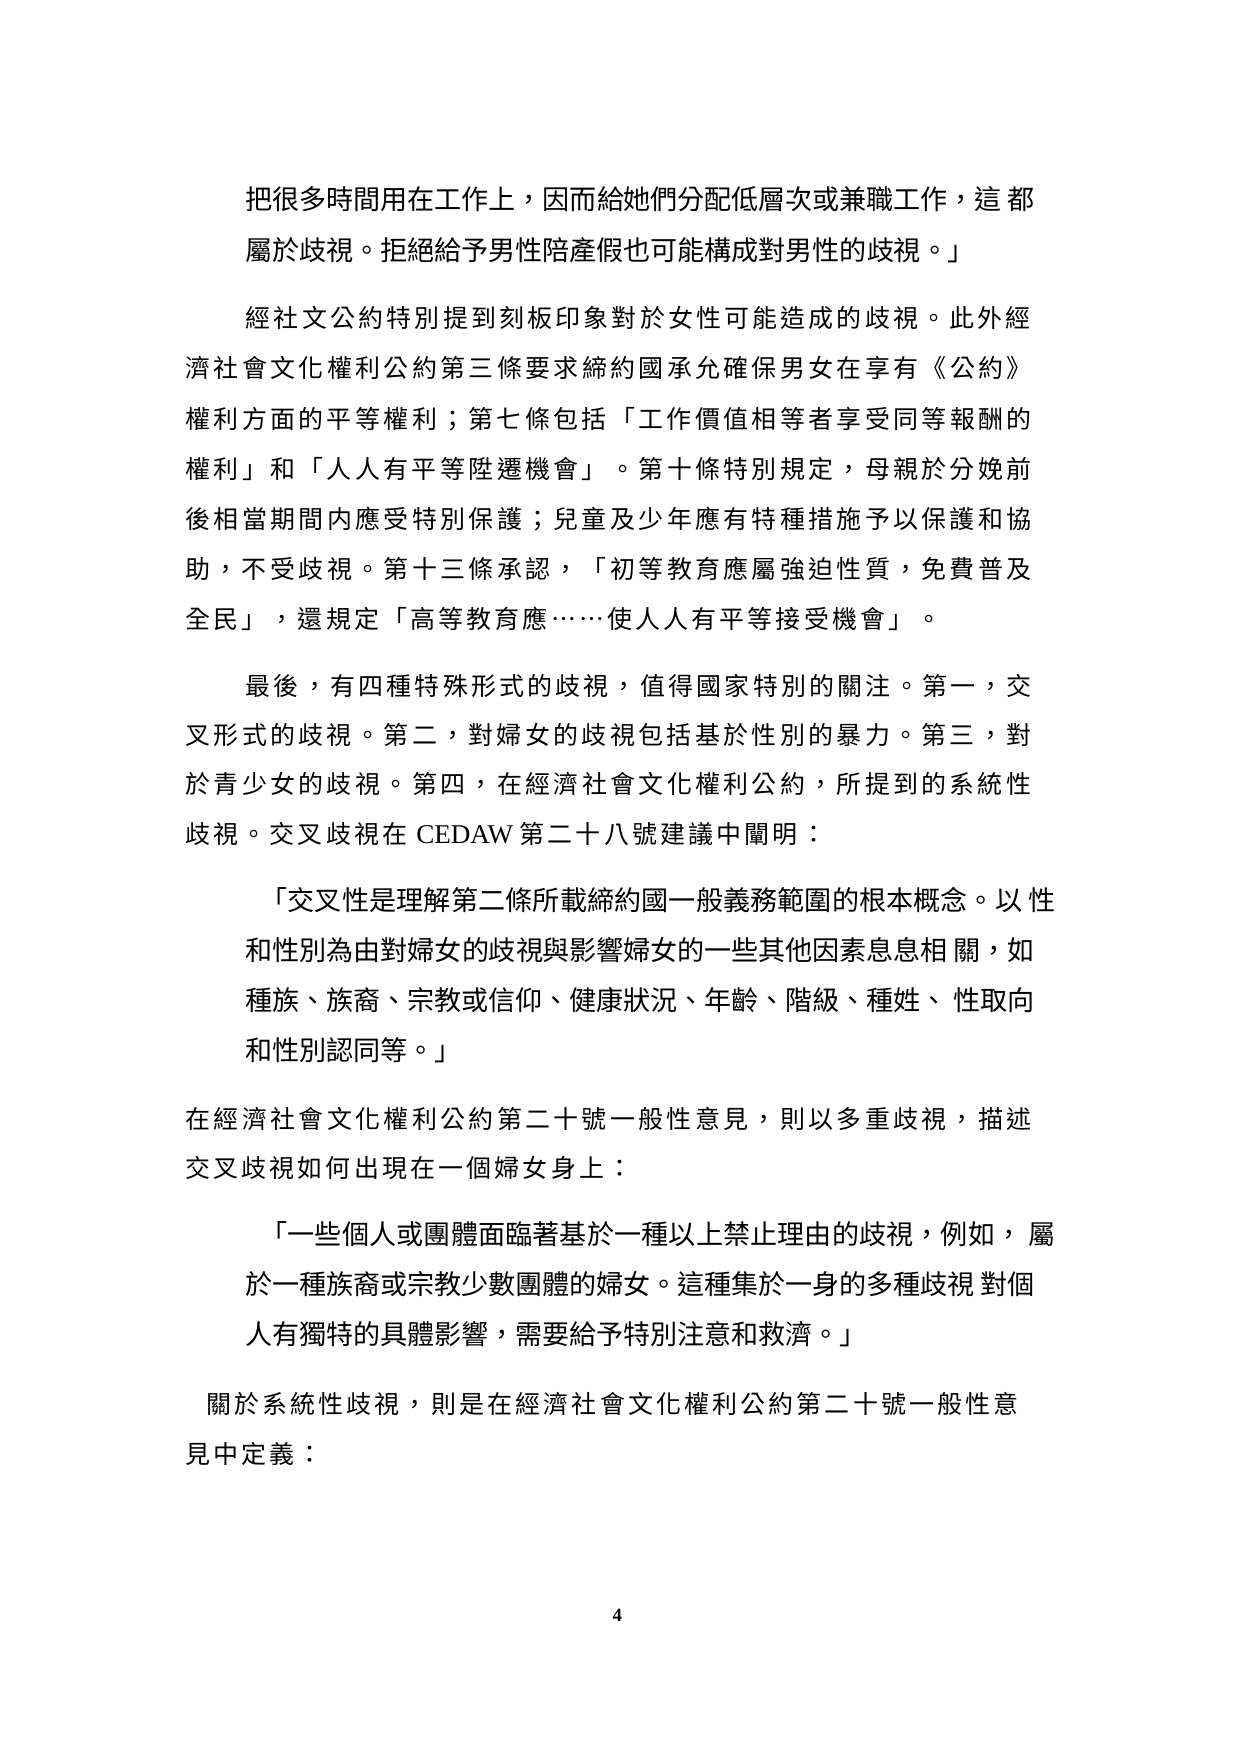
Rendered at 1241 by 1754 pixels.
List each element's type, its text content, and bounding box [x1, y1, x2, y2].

text_box 4 [613, 1603, 628, 1623]
text_box 把很多時間用在工作上，因而給她們分配低層次或兼職工作，這 都屬於歧視。拒絕給予男性陪產假也可能構成對男性的歧視。」 經社文公約特別提到刻板印象對於女性可能造成的歧視。此外經 濟社會文化權利公約第三條要求締約國承允確保男女在享有《公約》 權利方面的平等權利；第七條包括「工作價值相等者享受同等報酬的 權利」和「人人有平等陞遷機會」。第十條特別規定，母親於分娩前 後相當期間内應受特別保護；兒童及少年應有特種措施予以保護和協 助，不受歧視。第十三條承認，「初等教育應屬強迫性質，免費普及 全民」，還規定「高等教育應……使人人有平等接受機會」。 最後，有四種特殊形式的歧視，值得國家特別的關注。第一，交 叉形式的歧視。第二，對婦女的歧視包括基於性別的暴力。第三，對 於青少女的歧視。第四，在經濟社會文化權利公約，所提到的系統性 歧視。交叉歧視在CEDAW第二十八號建議中闡明： 「交叉性是理解第二條所載締約國一般義務範圍的根本概念。以 性和性別為由對婦女的歧視與影響婦女的一些其他因素息息相 關，如種族、族裔、宗教或信仰、健康狀況、年齡、階級、種姓、 性取向和性別認同等。」 在經濟社會文化權利公約第二十號一般性意見，則以多重歧視，描述 交叉歧視如何出現在一個婦女身上： 「一些個人或團體面臨著基於一種以上禁止理由的歧視，例如， 屬於一種族裔或宗教少數團體的婦女。這種集於一身的多種歧視 對個人有獨特的具體影響，需要給予特別注意和救濟。」 關於系統性歧視，則是在經濟社會文化權利公約第二十號一般性意 見中定義： [185, 164, 1056, 1523]
